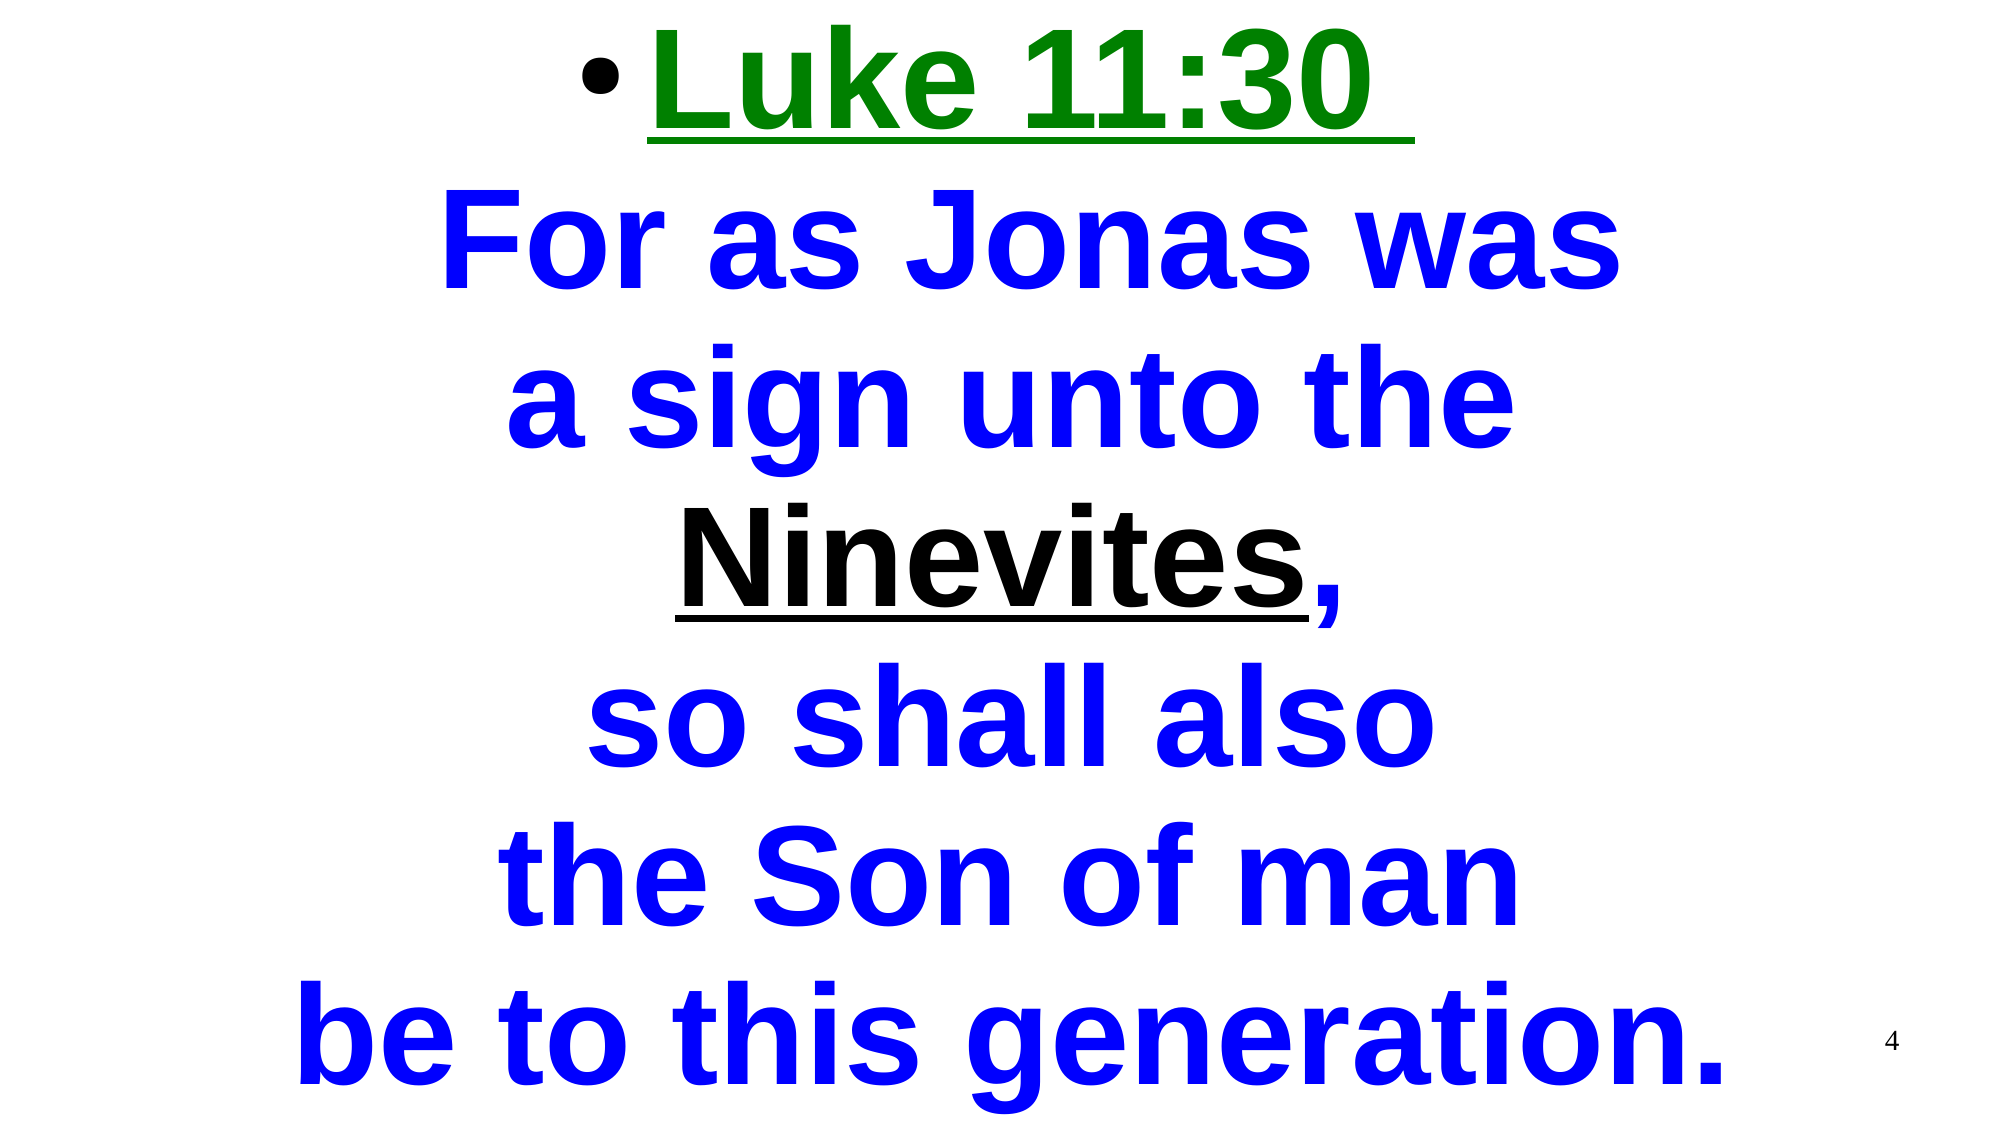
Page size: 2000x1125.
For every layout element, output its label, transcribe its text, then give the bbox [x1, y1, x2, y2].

list Luke 11:30 For as Jonas was a sign unto the Ninevites, so shall also the Son of man be to this generation. [0, 0, 1996, 1123]
